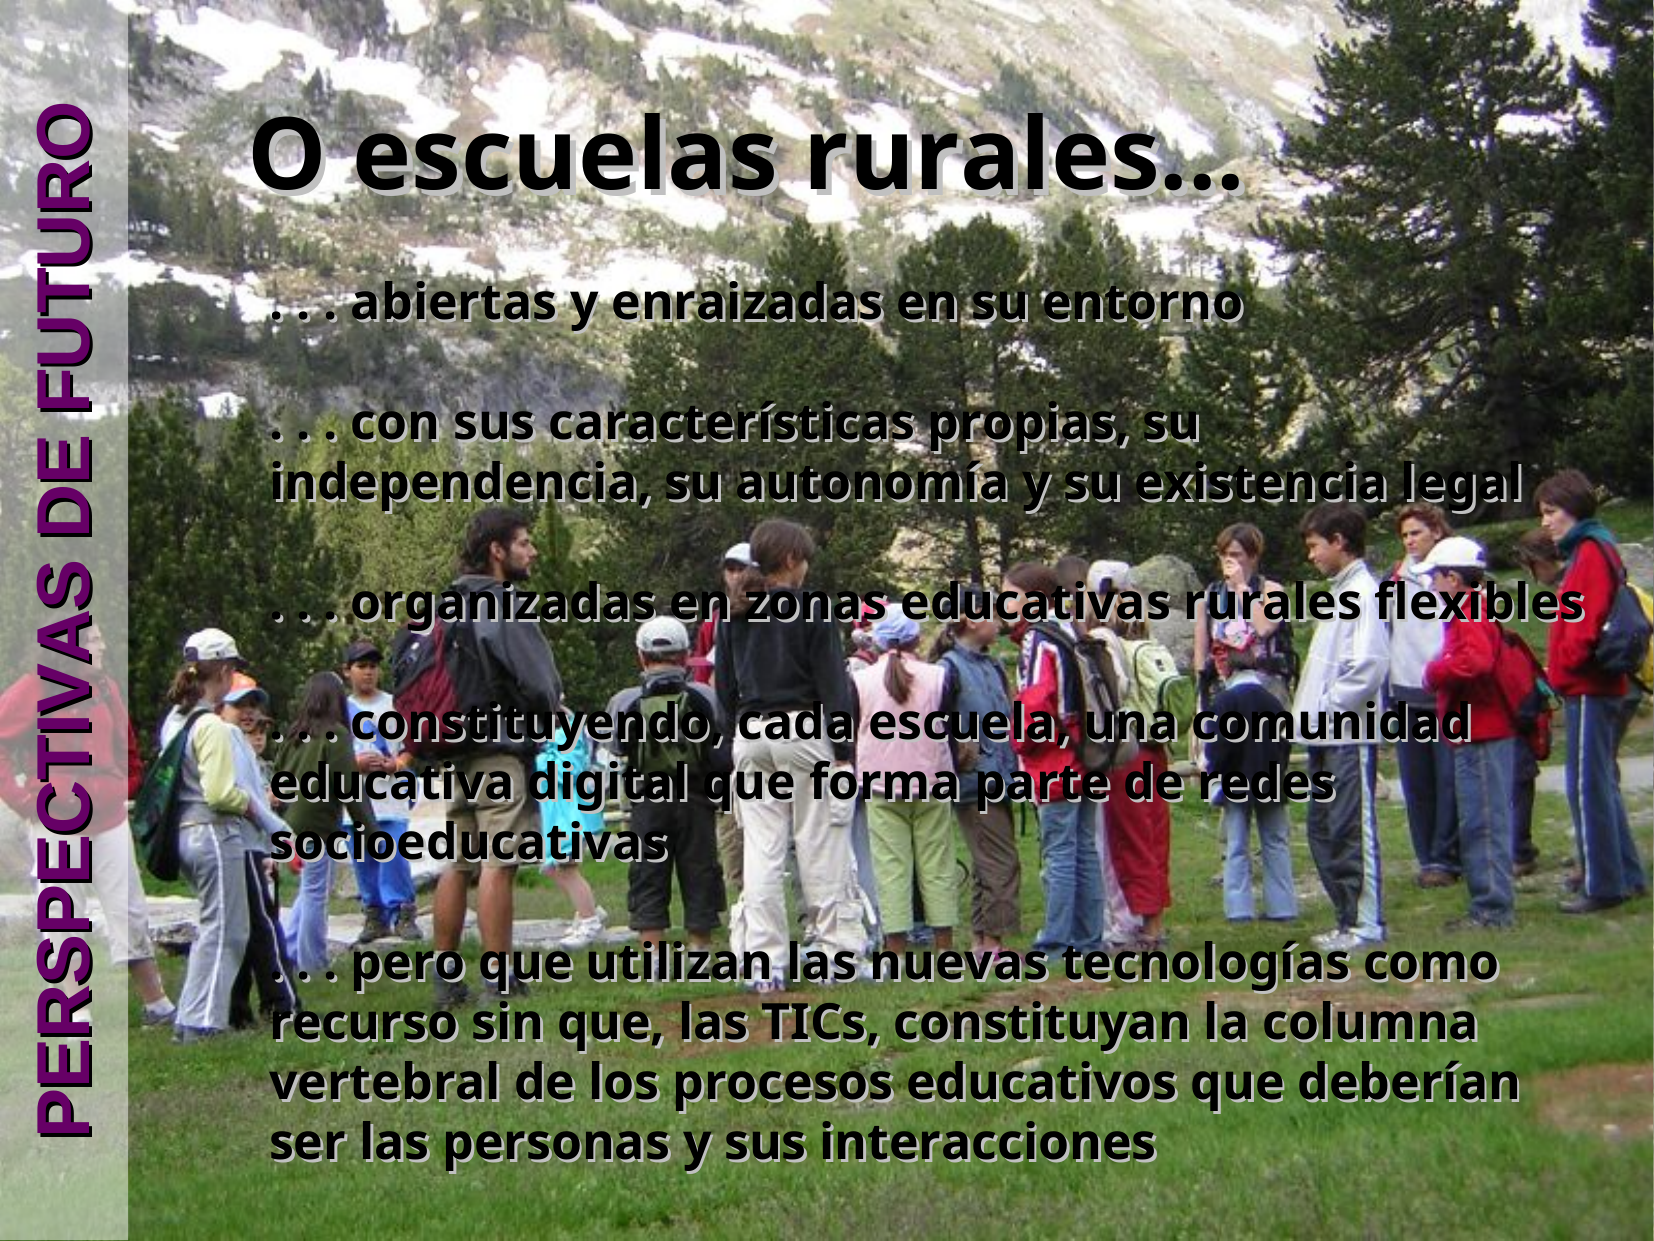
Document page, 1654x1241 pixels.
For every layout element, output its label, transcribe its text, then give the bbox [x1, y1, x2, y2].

text_box O escuelas rurales... . . . abiertas y enraizadas en su entorno . . . con sus características propias, su independencia, su autonomía y su existencia legal . . . organizadas en zonas educativas rurales flexibles . . . constituyendo, cada escuela, una comunidad educativa digital que forma parte de redes socioeducativas . . . pero que utilizan las nuevas tecnologías como recurso sin que, las TICs, constituyan la columna vertebral de los procesos educativos que deberían ser las personas y sus interacciones [147, 29, 1595, 1123]
text_box PERSPECTIVAS DE FUTURO [0, 0, 129, 1241]
picture [129, 0, 1654, 1241]
